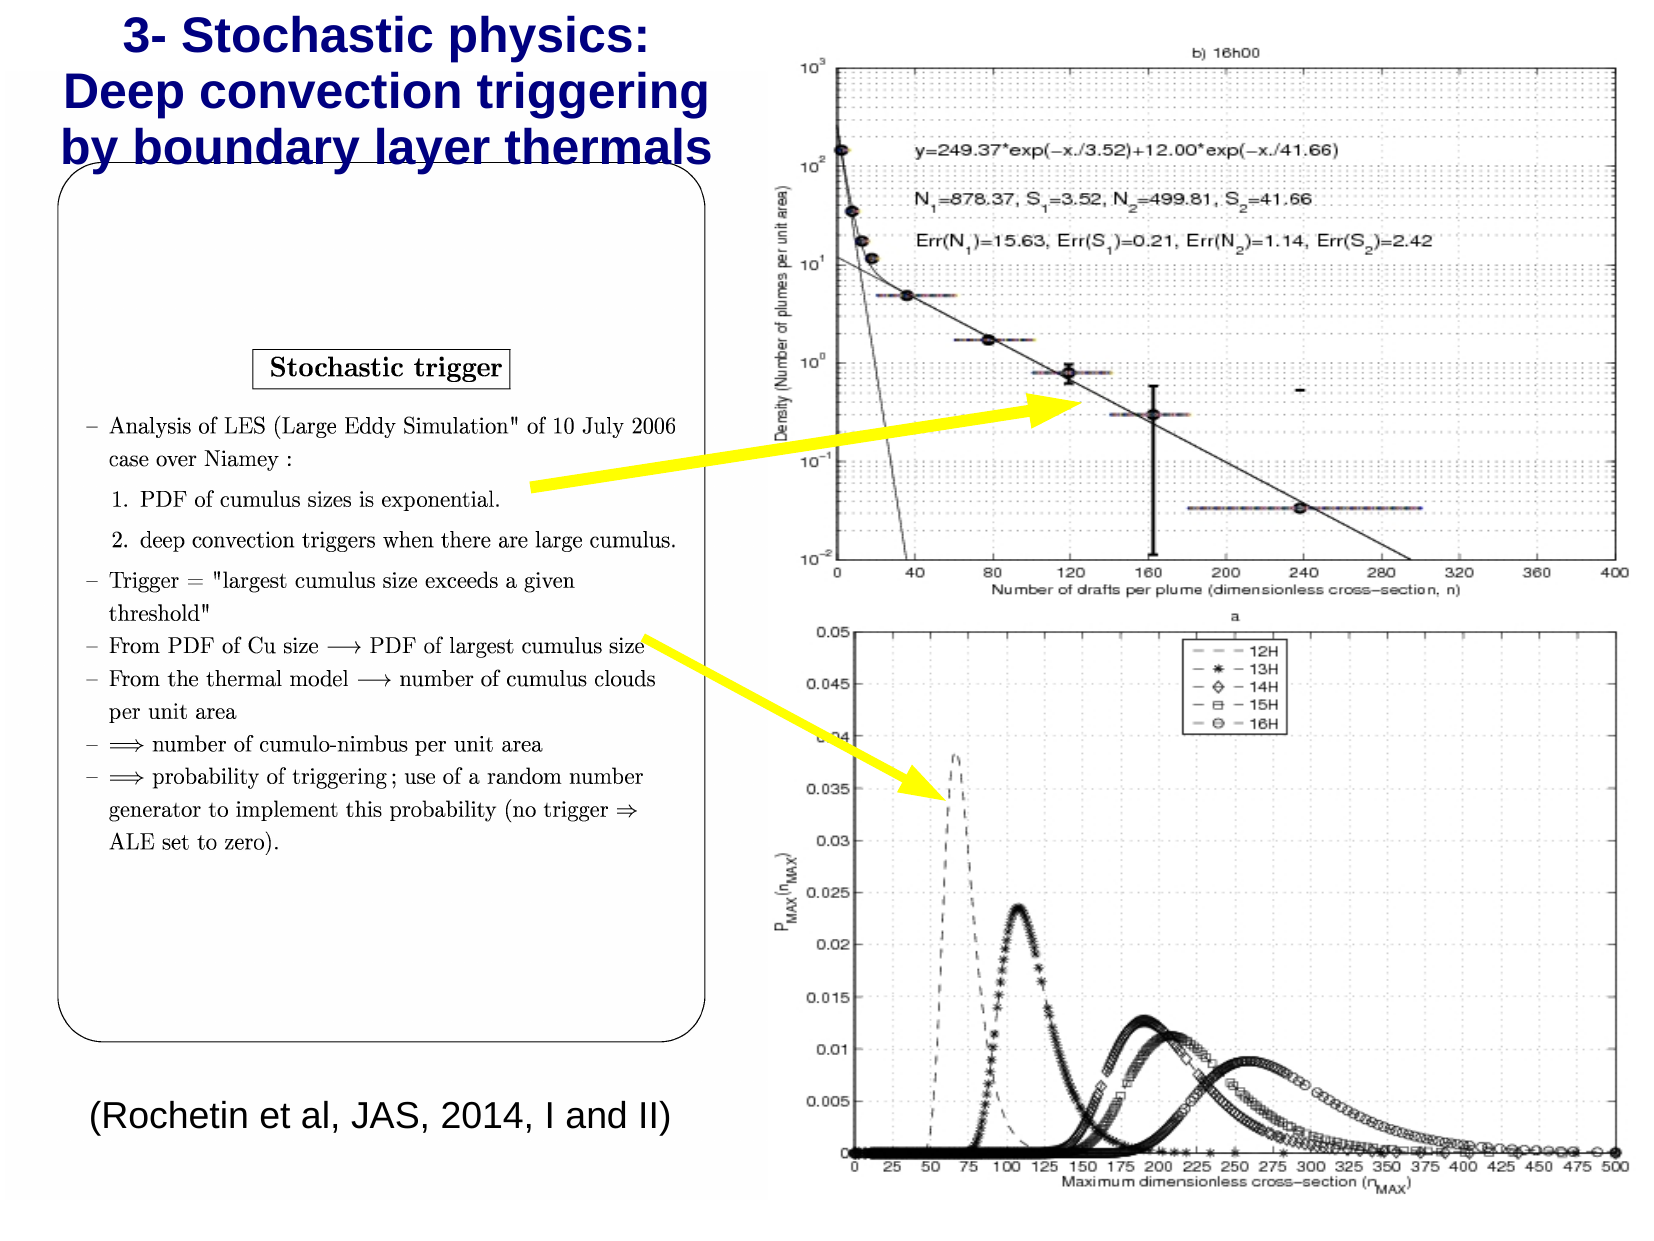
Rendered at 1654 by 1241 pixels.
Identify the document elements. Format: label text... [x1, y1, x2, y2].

picture [5, 37, 1636, 1201]
text_box (Rochetin et al, JAS, 2014, I and II) [74, 1087, 689, 1145]
text_box 3- Stochastic physics: Deep convection triggering by boundary layer thermals [45, 0, 769, 183]
